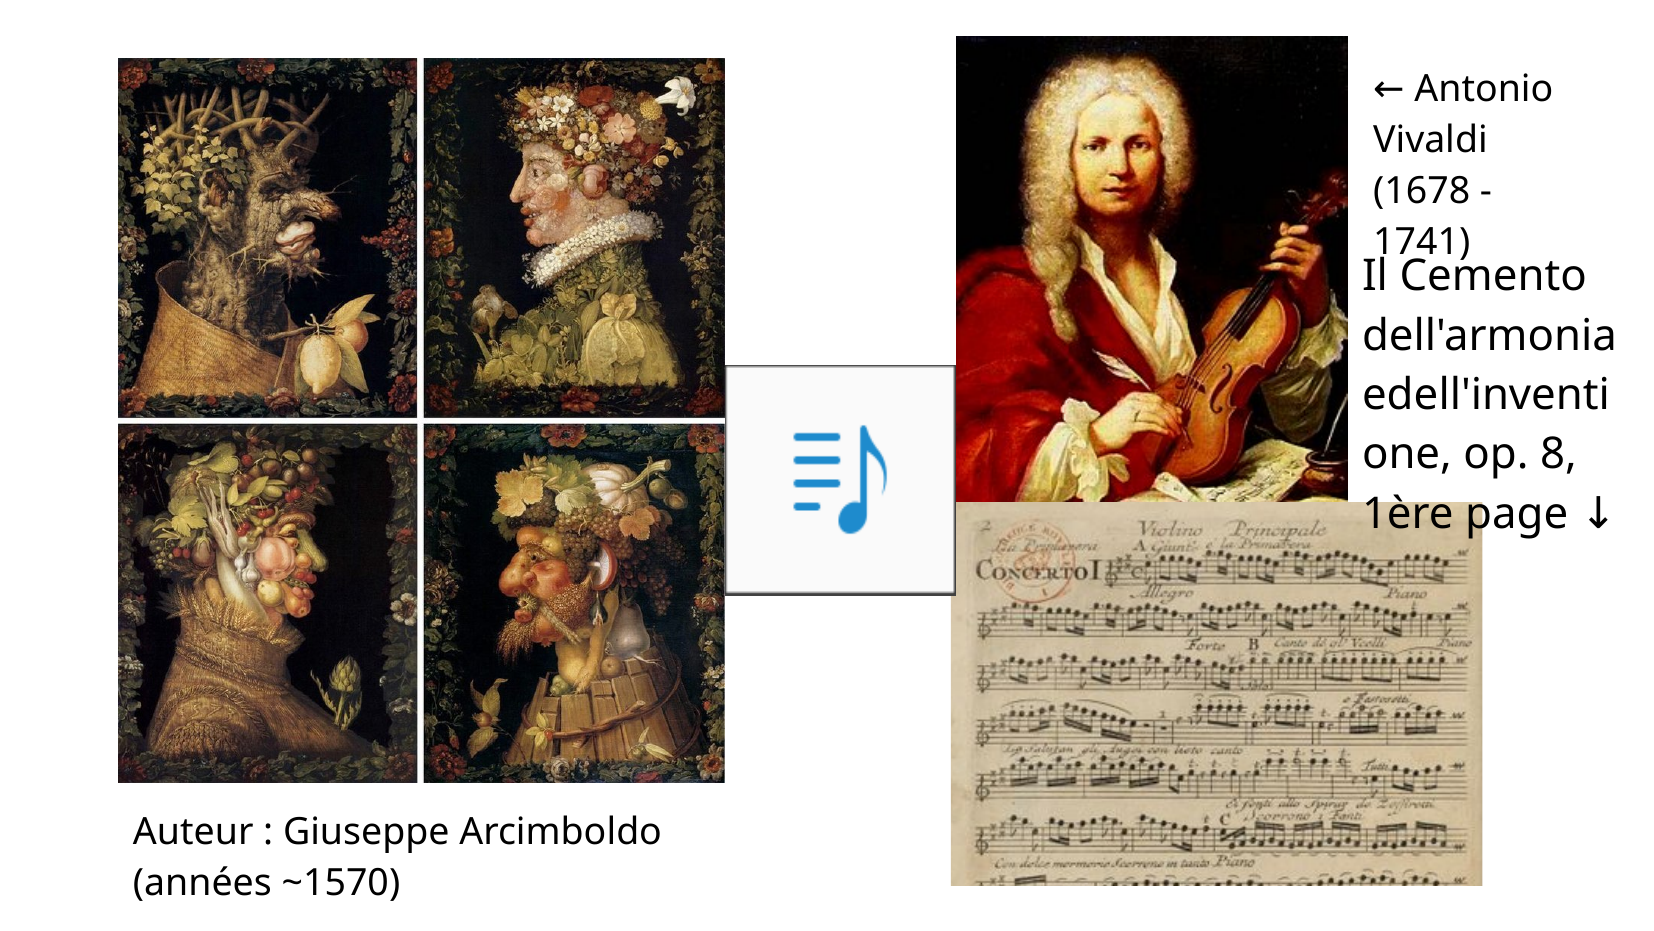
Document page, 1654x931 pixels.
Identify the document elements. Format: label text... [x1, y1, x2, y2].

picture [118, 58, 725, 783]
text_box Auteur : Giuseppe Arcimboldo (années ~1570) [118, 797, 709, 891]
text_box Il Cemento dell'armonia edell'inventione, op. 8, 1ère page ↓ [1347, 236, 1640, 753]
text_box ← Antonio Vivaldi (1678 - 1741) [1358, 53, 1595, 207]
picture [950, 36, 1483, 886]
text_box [724, 363, 957, 597]
